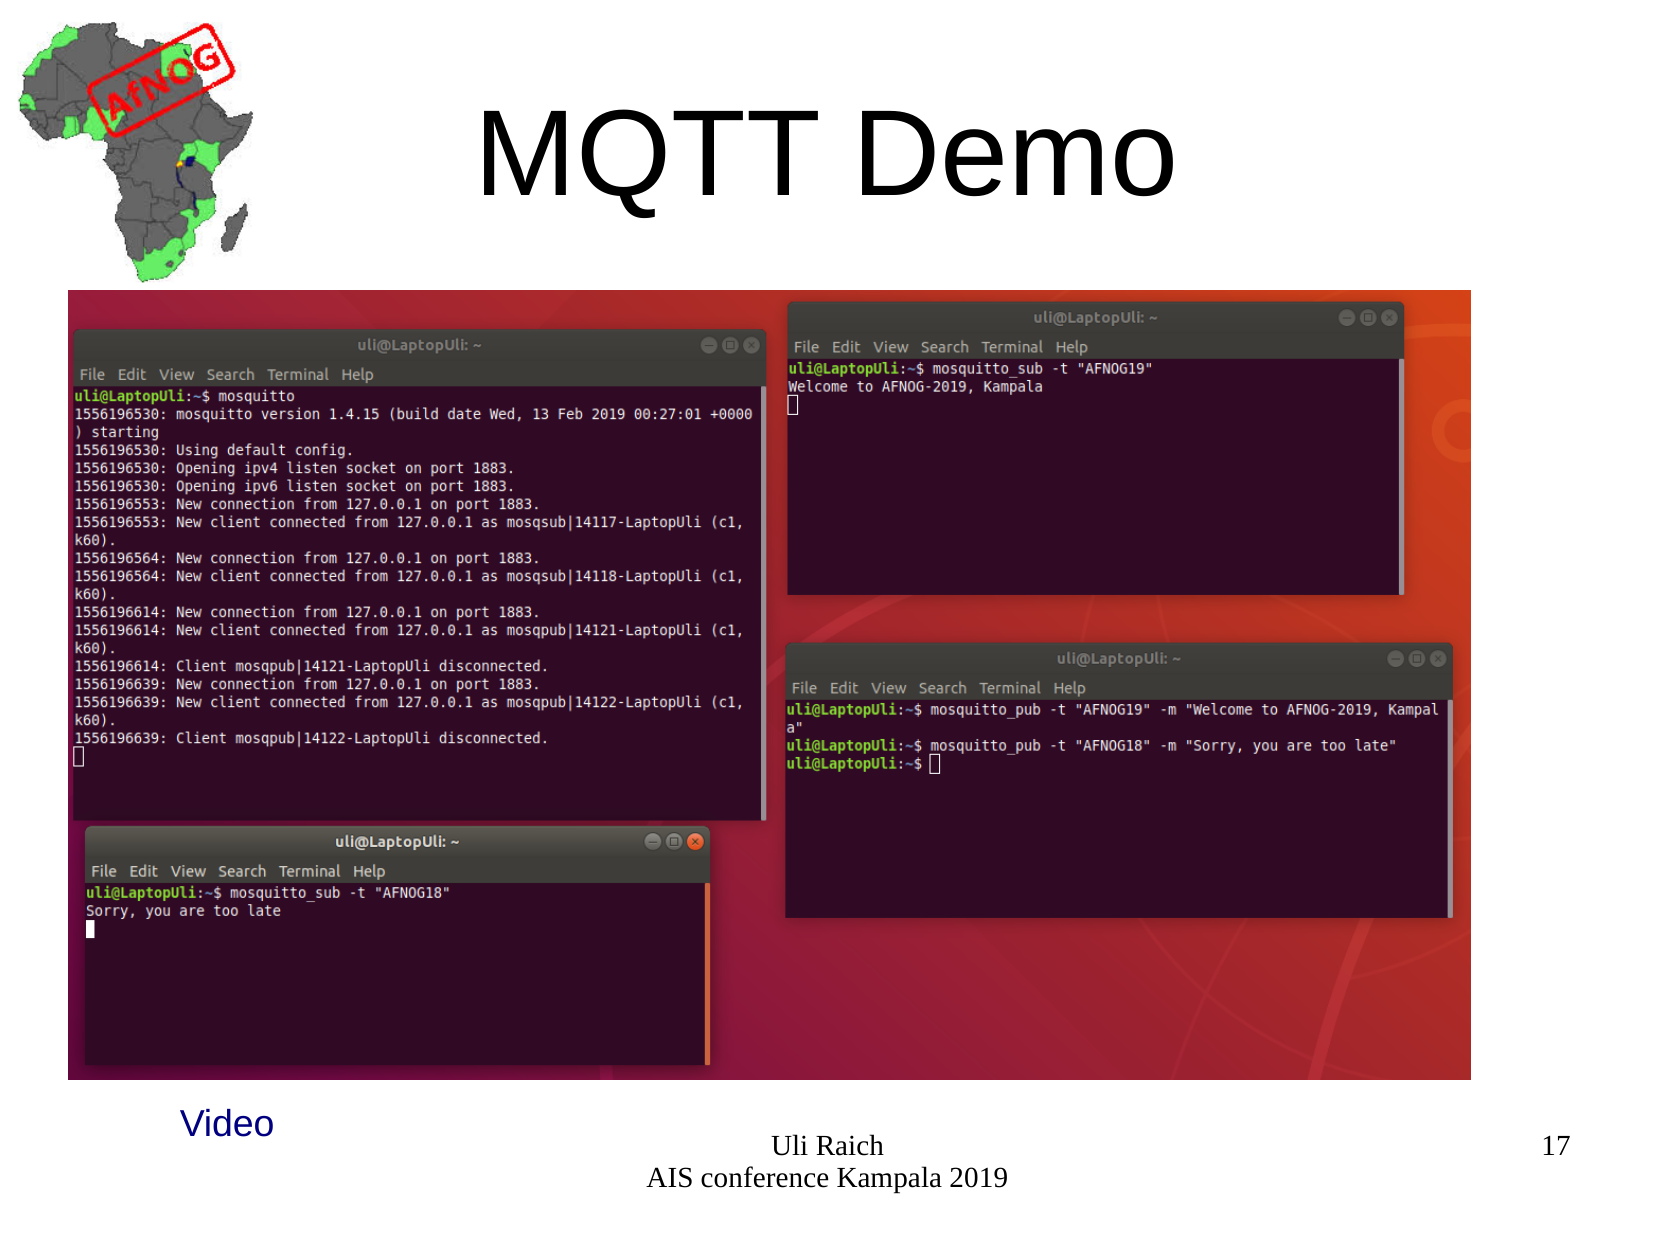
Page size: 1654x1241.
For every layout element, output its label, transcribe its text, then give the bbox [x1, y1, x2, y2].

picture [9, 0, 1471, 1080]
text_box Video [165, 1095, 290, 1152]
title MQTT Demo [82, 49, 1571, 257]
